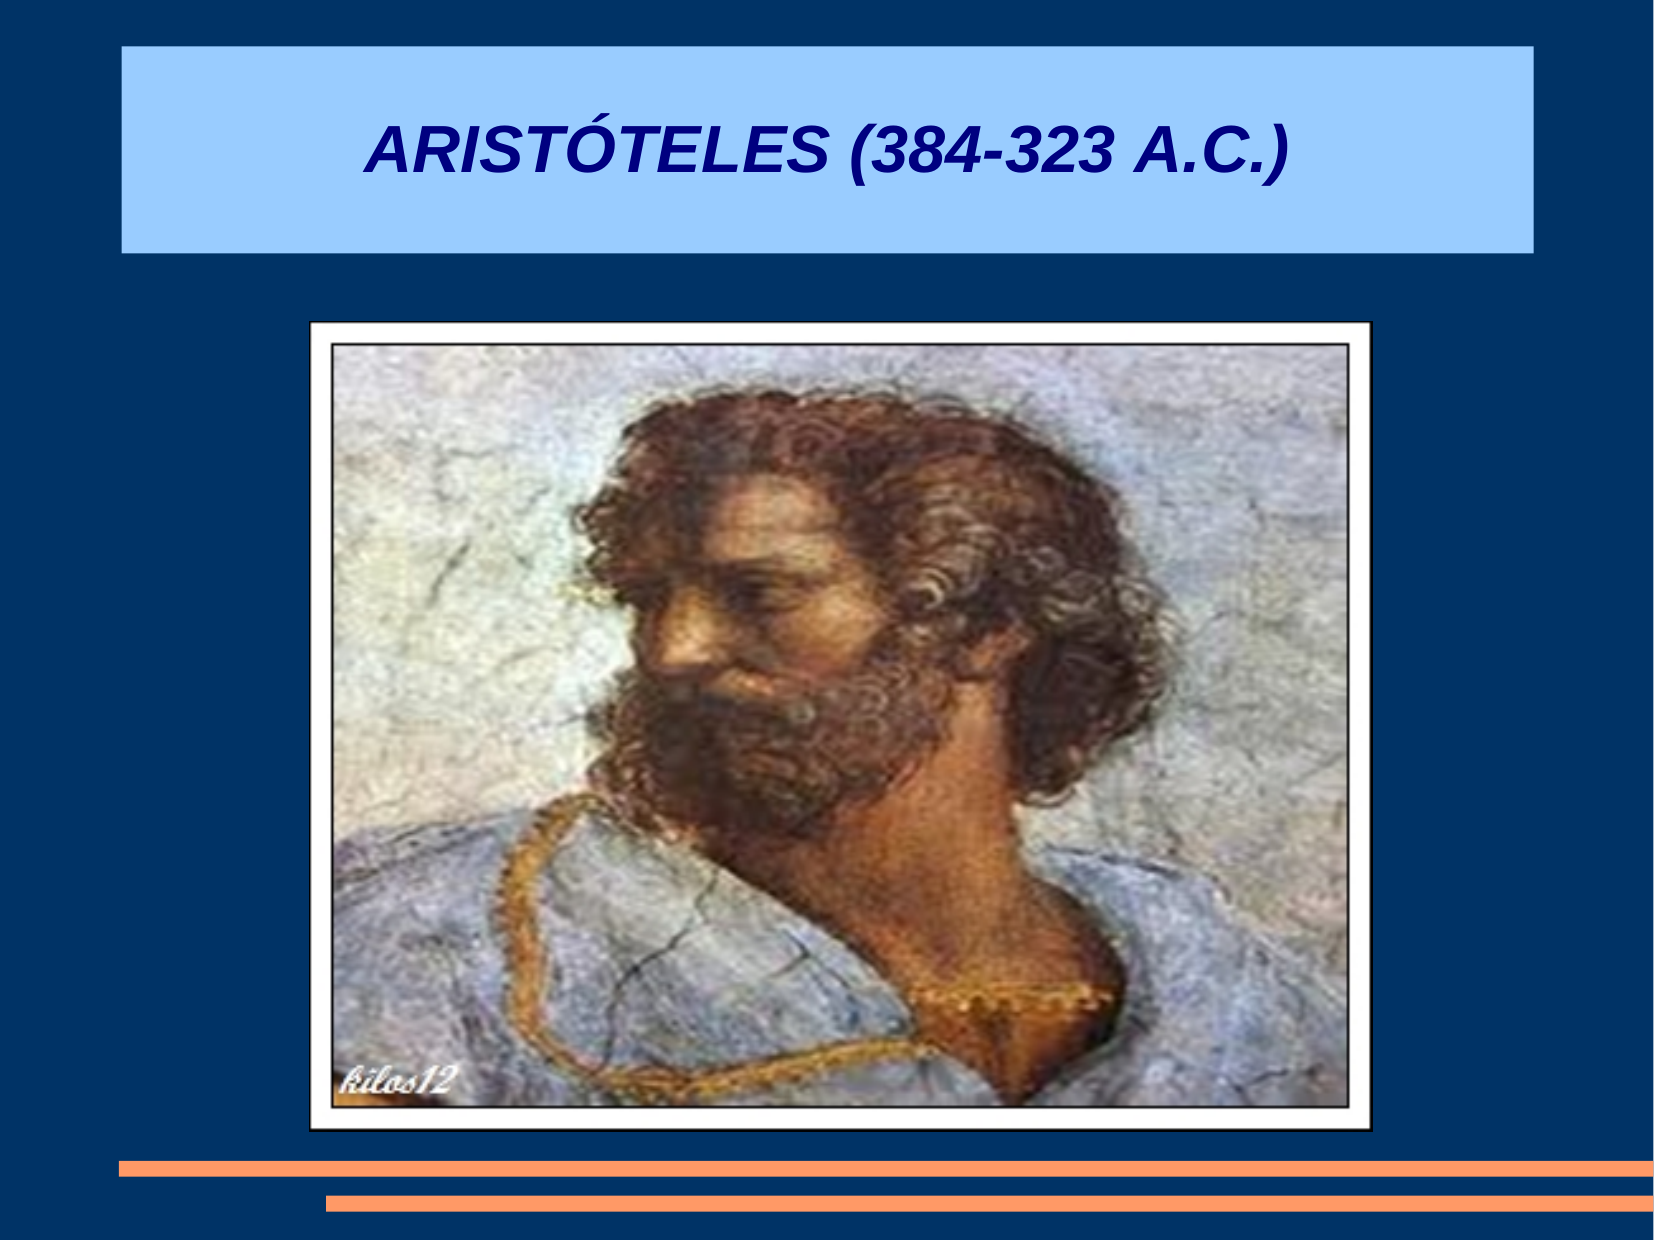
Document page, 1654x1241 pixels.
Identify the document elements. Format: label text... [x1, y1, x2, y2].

title ARISTÓTELES (384-323 A.C.) [121, 46, 1534, 254]
picture [309, 321, 1373, 1132]
